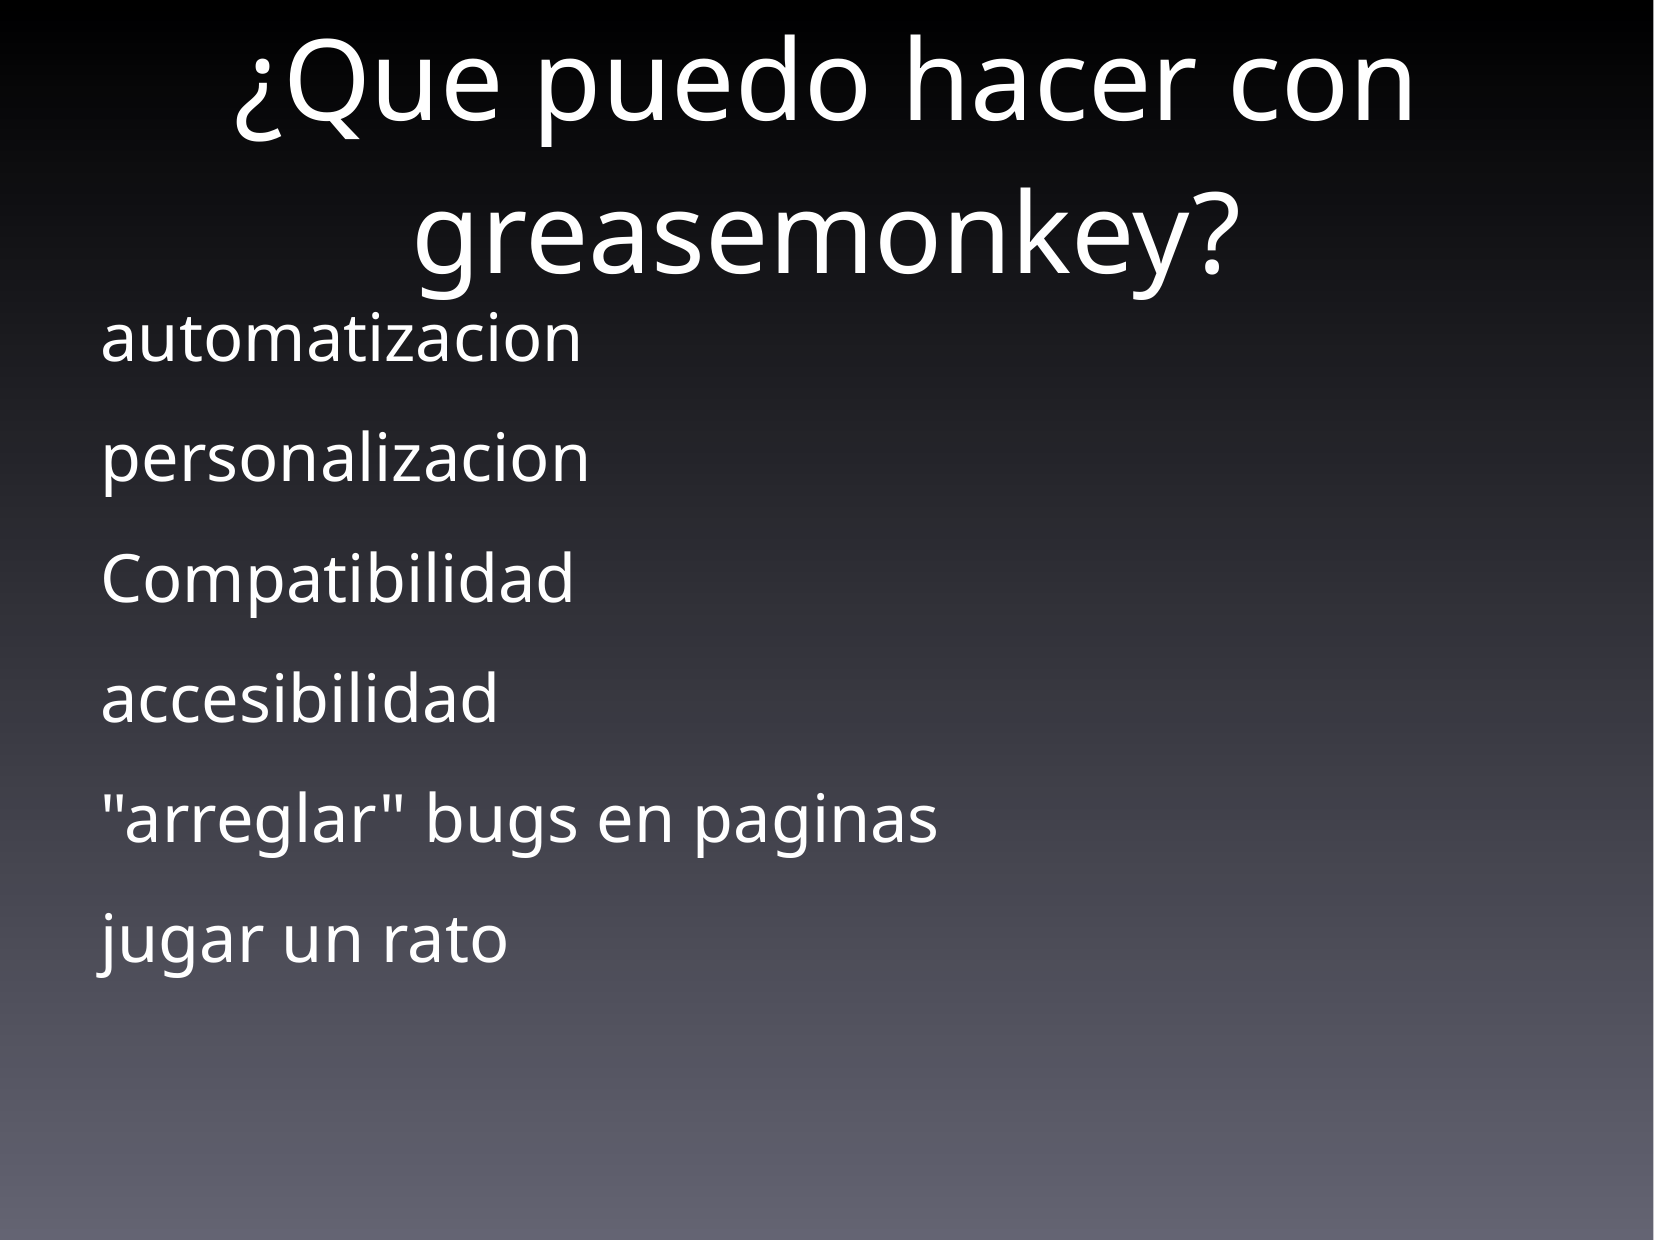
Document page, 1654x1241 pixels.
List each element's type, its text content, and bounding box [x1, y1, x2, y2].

list automatizacion personalizacion Compatibilidad accesibilidad "arreglar" bugs en paginas jugar un rato [82, 290, 1571, 1094]
title ¿Que puedo hacer con greasemonkey? [82, 21, 1571, 285]
